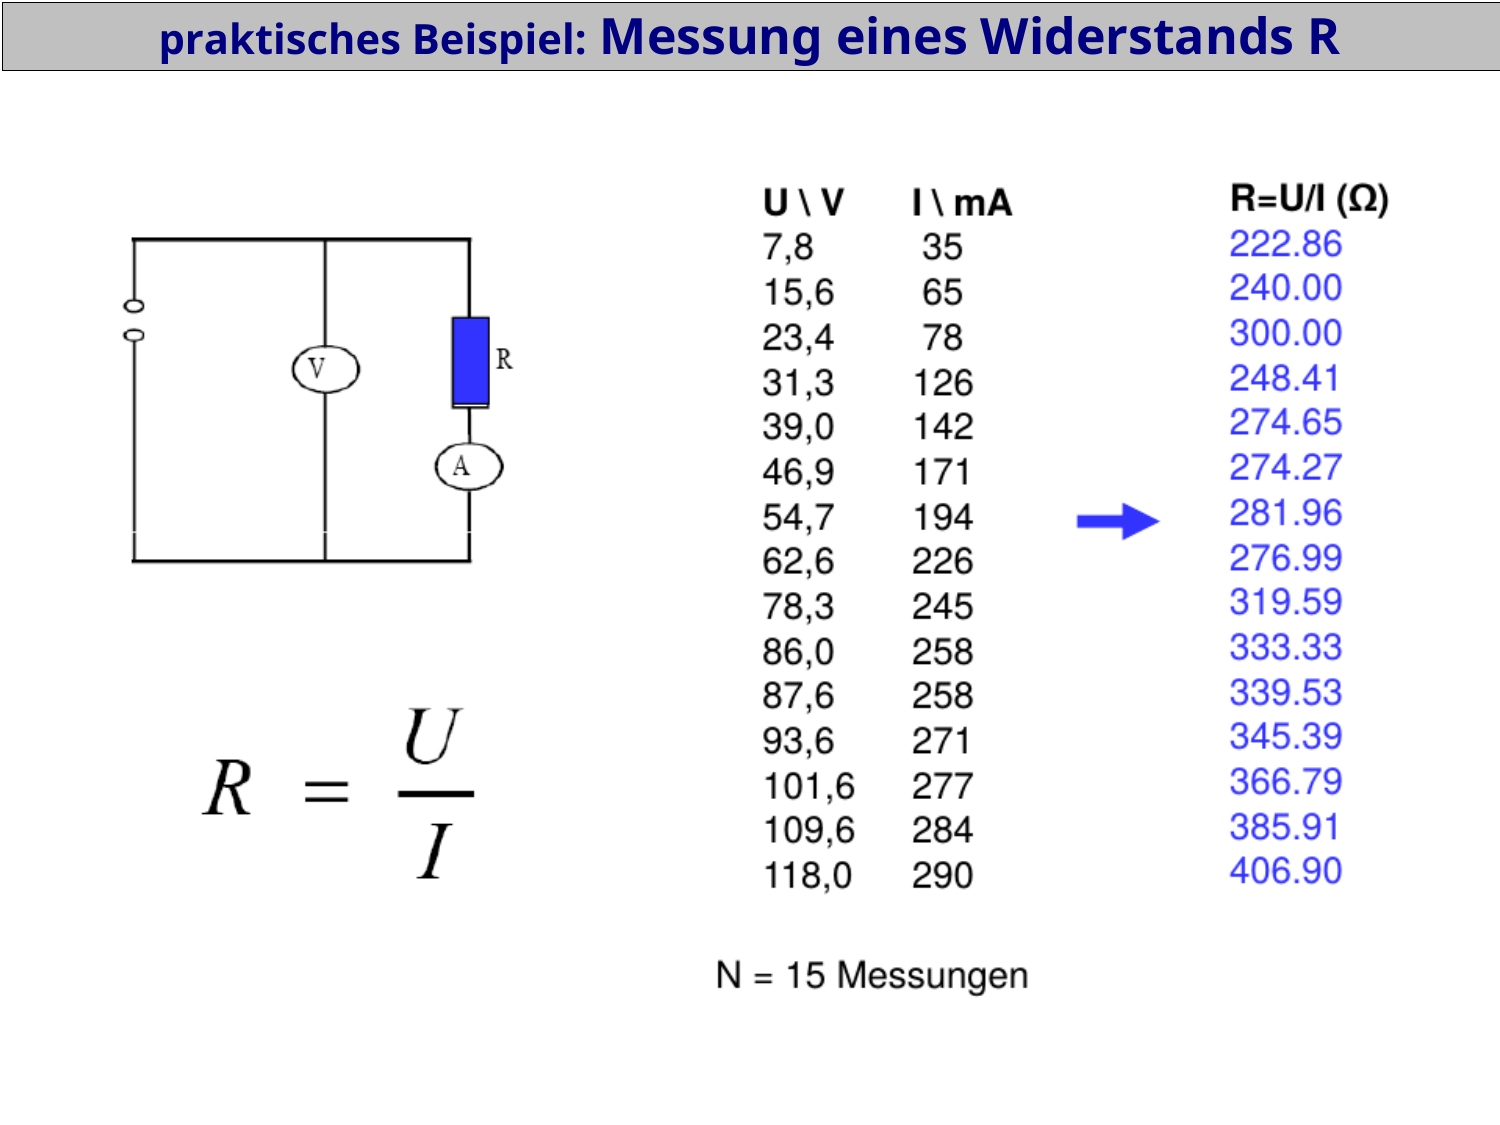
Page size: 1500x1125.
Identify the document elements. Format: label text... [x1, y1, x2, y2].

title praktisches Beispiel: Messung eines Widerstands R [62, 0, 1451, 96]
picture [60, 122, 1422, 1021]
